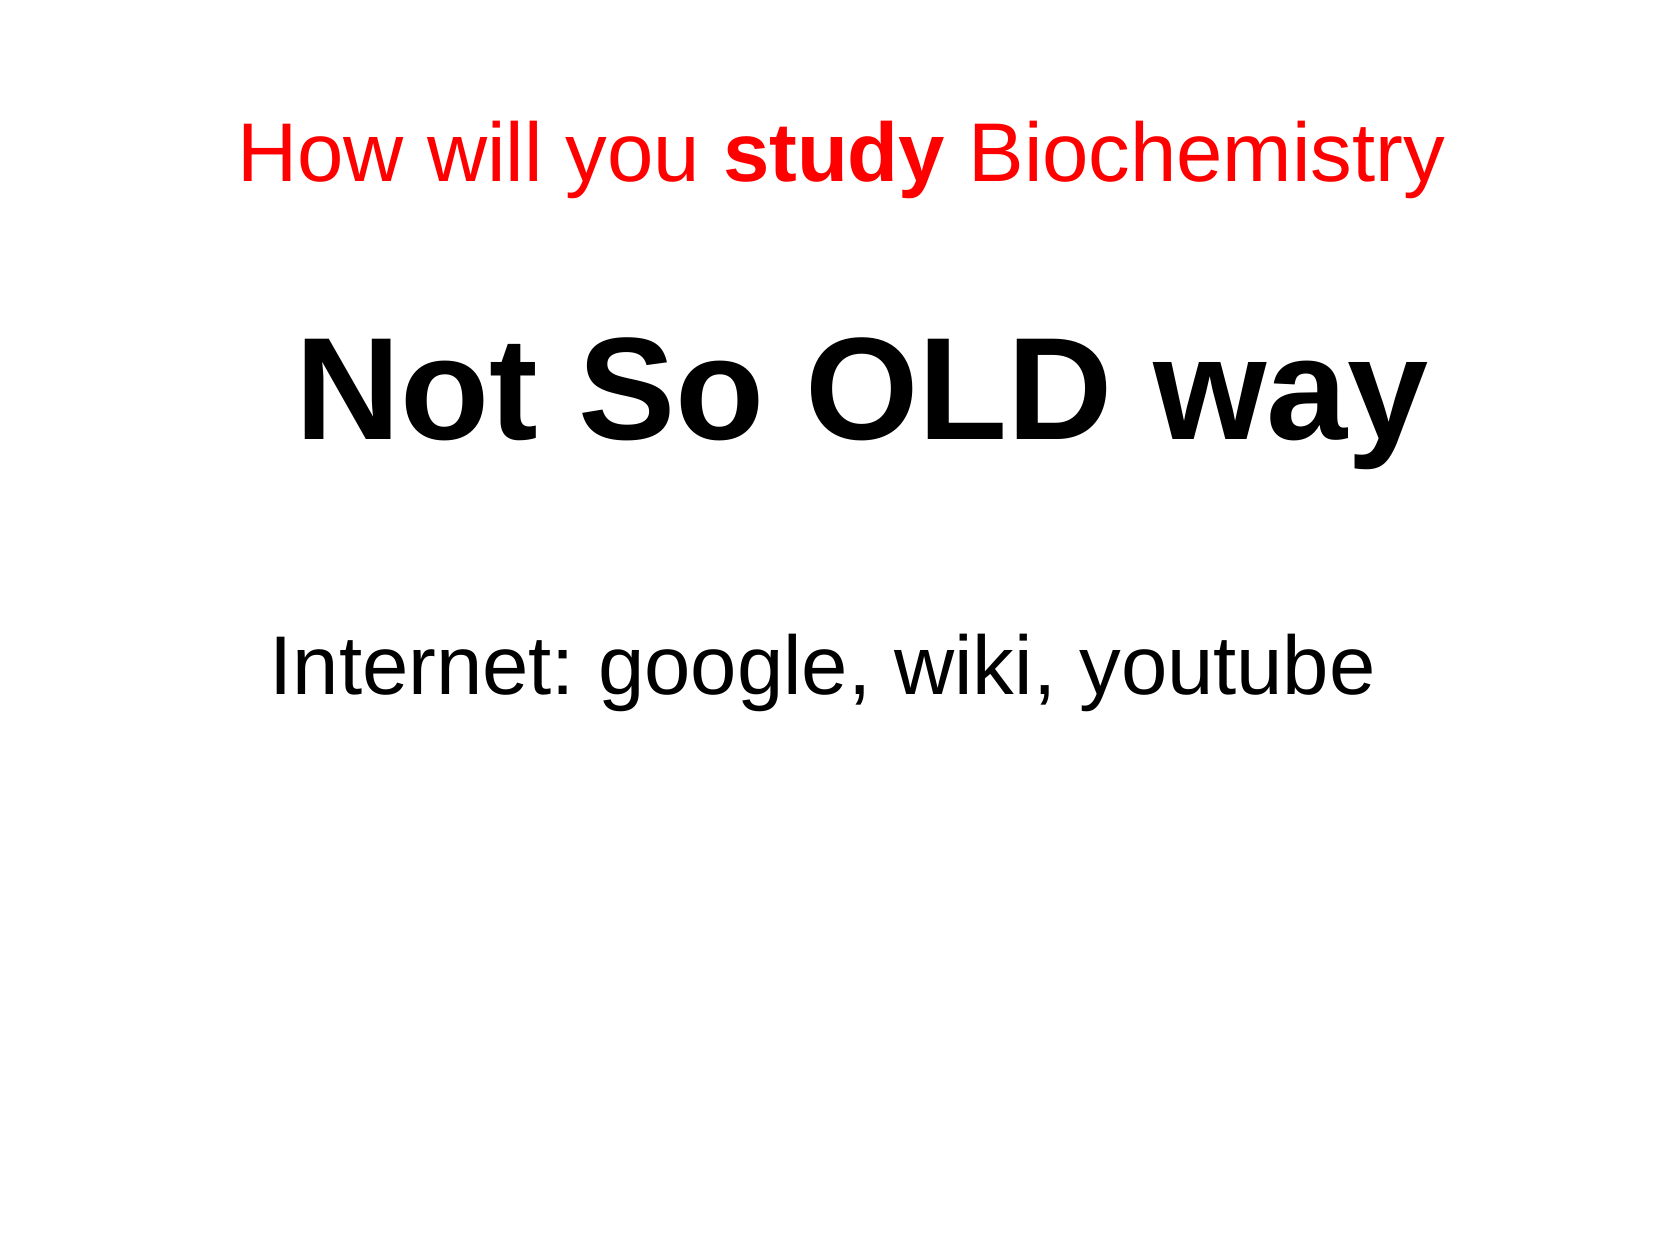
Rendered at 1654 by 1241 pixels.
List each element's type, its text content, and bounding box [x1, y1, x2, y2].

title How will you study Biochemistry [82, 49, 1571, 257]
text_box Not So OLD way [210, 300, 1516, 478]
text_box Internet: google, wiki, youtube [255, 612, 1441, 721]
